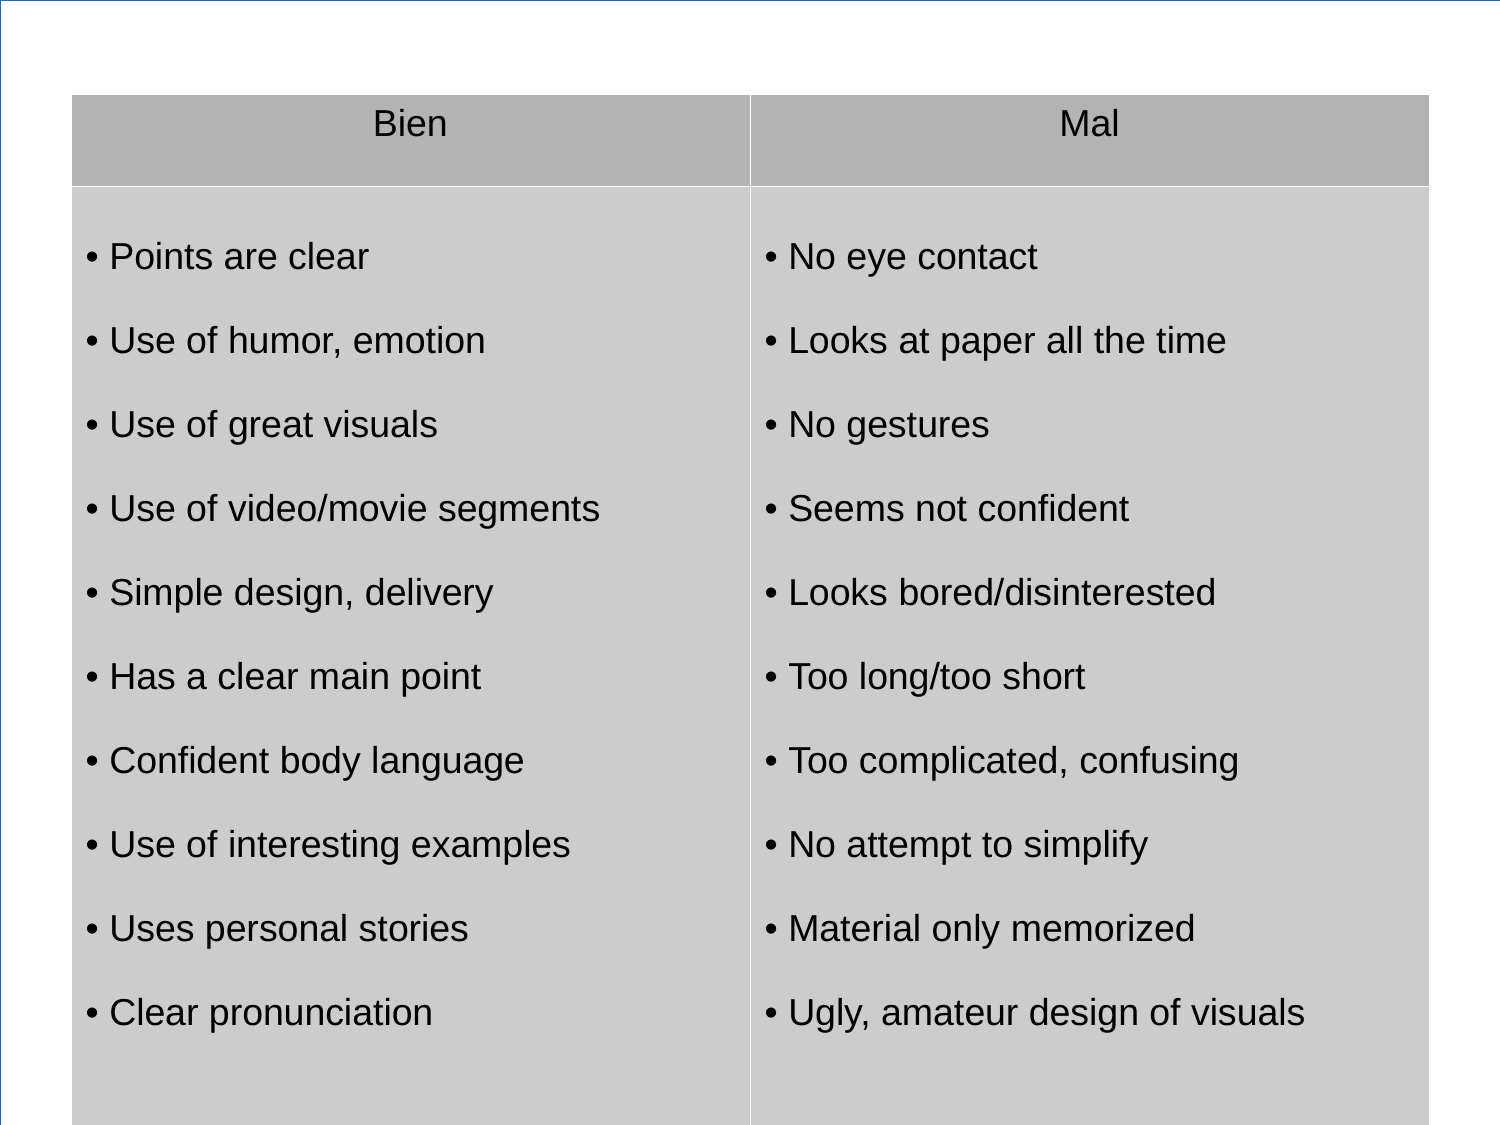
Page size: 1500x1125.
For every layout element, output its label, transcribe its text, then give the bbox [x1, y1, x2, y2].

table_cell • Points are clear • Use of humor, emotion • Use of great visuals • Use of video/movie segments • Simple design, delivery • Has a clear main point • Confident body language • Use of interesting examples • Uses personal stories • Clear pronunciation [72, 187, 750, 1125]
table_cell • No eye contact • Looks at paper all the time • No gestures • Seems not confident • Looks bored/disinterested • Too long/too short • Too complicated, confusing • No attempt to simplify • Material only memorized • Ugly, amateur design of visuals [751, 187, 1429, 1125]
table_header Mal [751, 95, 1429, 186]
text_box [0, 0, 1500, 1125]
table_header Bien [72, 95, 750, 186]
